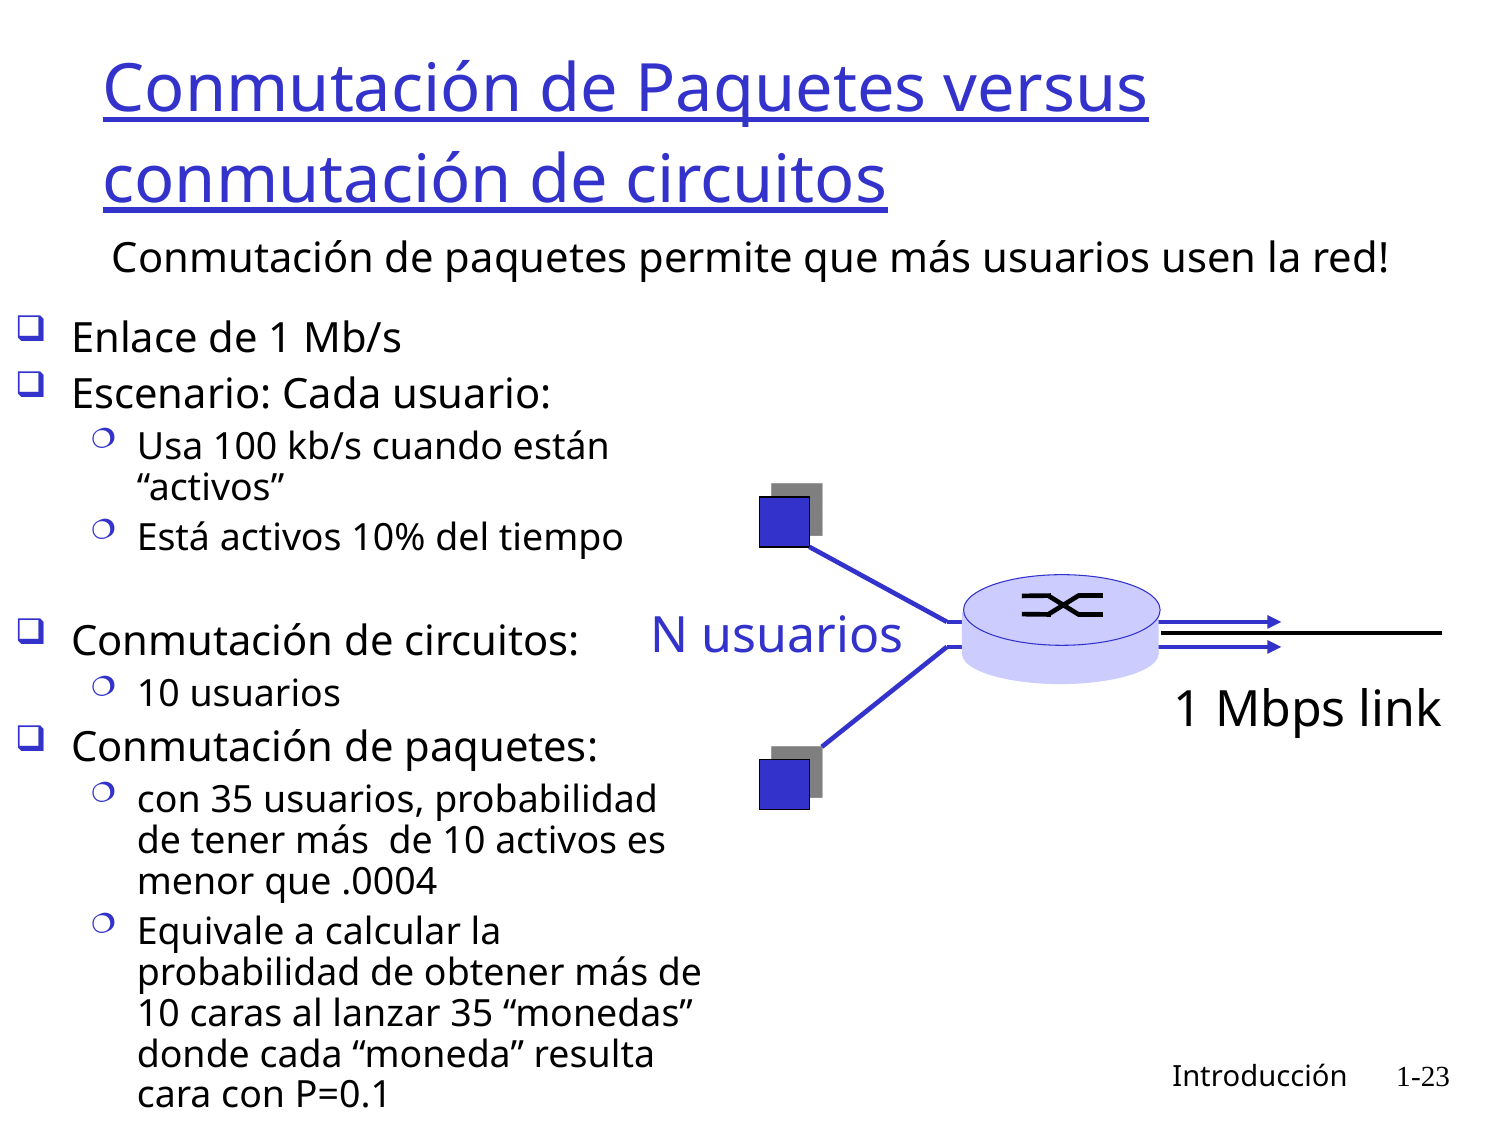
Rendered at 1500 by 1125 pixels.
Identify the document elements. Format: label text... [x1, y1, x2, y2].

text_box [759, 759, 810, 810]
text_box Introducción [887, 1050, 1362, 1125]
list Enlace de 1 Mb/s Escenario: Cada usuario: Usa 100 kb/s cuando están “activos” Está activos 10% del tiempo Conmutación de circuitos: 10 usuarios Conmutación de paquetes: con 35 usuarios, probabilidad de tener más de 10 activos es menor que .0004 Equivale a calcular la probabilidad de obtener más de 10 caras al lanzar 35 “monedas” donde cada “moneda” resulta cara con P=0.1 [0, 308, 725, 1084]
list Conmutación de paquetes permite que más usuarios usen la red! [96, 228, 1426, 331]
text_box [961, 574, 1161, 685]
text_box 1 Mbps link [1158, 668, 1458, 744]
text_box 1-<number> [1362, 1050, 1466, 1125]
text_box N usuarios [635, 594, 919, 671]
text_box [759, 496, 810, 547]
title Conmutación de Paquetes versus conmutación de circuitos [87, 37, 1400, 225]
